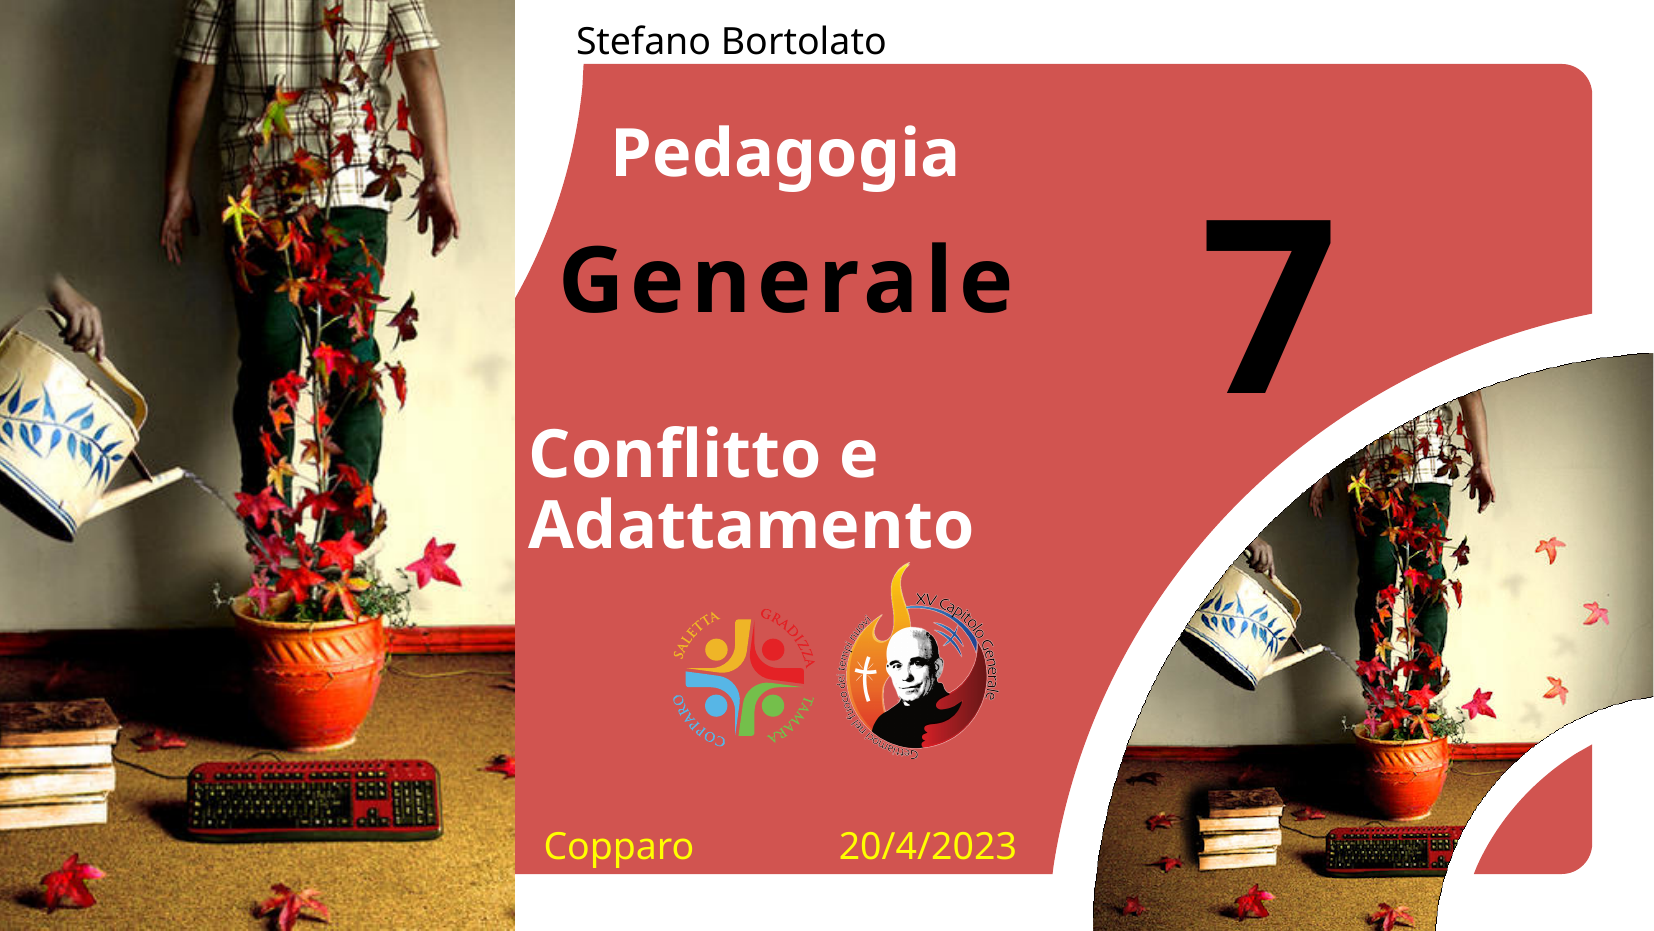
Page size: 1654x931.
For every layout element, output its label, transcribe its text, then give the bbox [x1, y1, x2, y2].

text_box Conflitto e Adattamento [513, 442, 1450, 541]
text_box Stefano Bortolato [561, 9, 903, 70]
text_box Copparo 20/4/2023 [528, 814, 1033, 875]
picture [0, 0, 515, 931]
text_box Generale [543, 194, 1595, 372]
text_box Pedagogia [595, 105, 1415, 205]
picture [673, 608, 815, 747]
picture [835, 562, 1000, 759]
picture [1093, 353, 1654, 931]
text_box 7 [1185, 211, 1363, 419]
